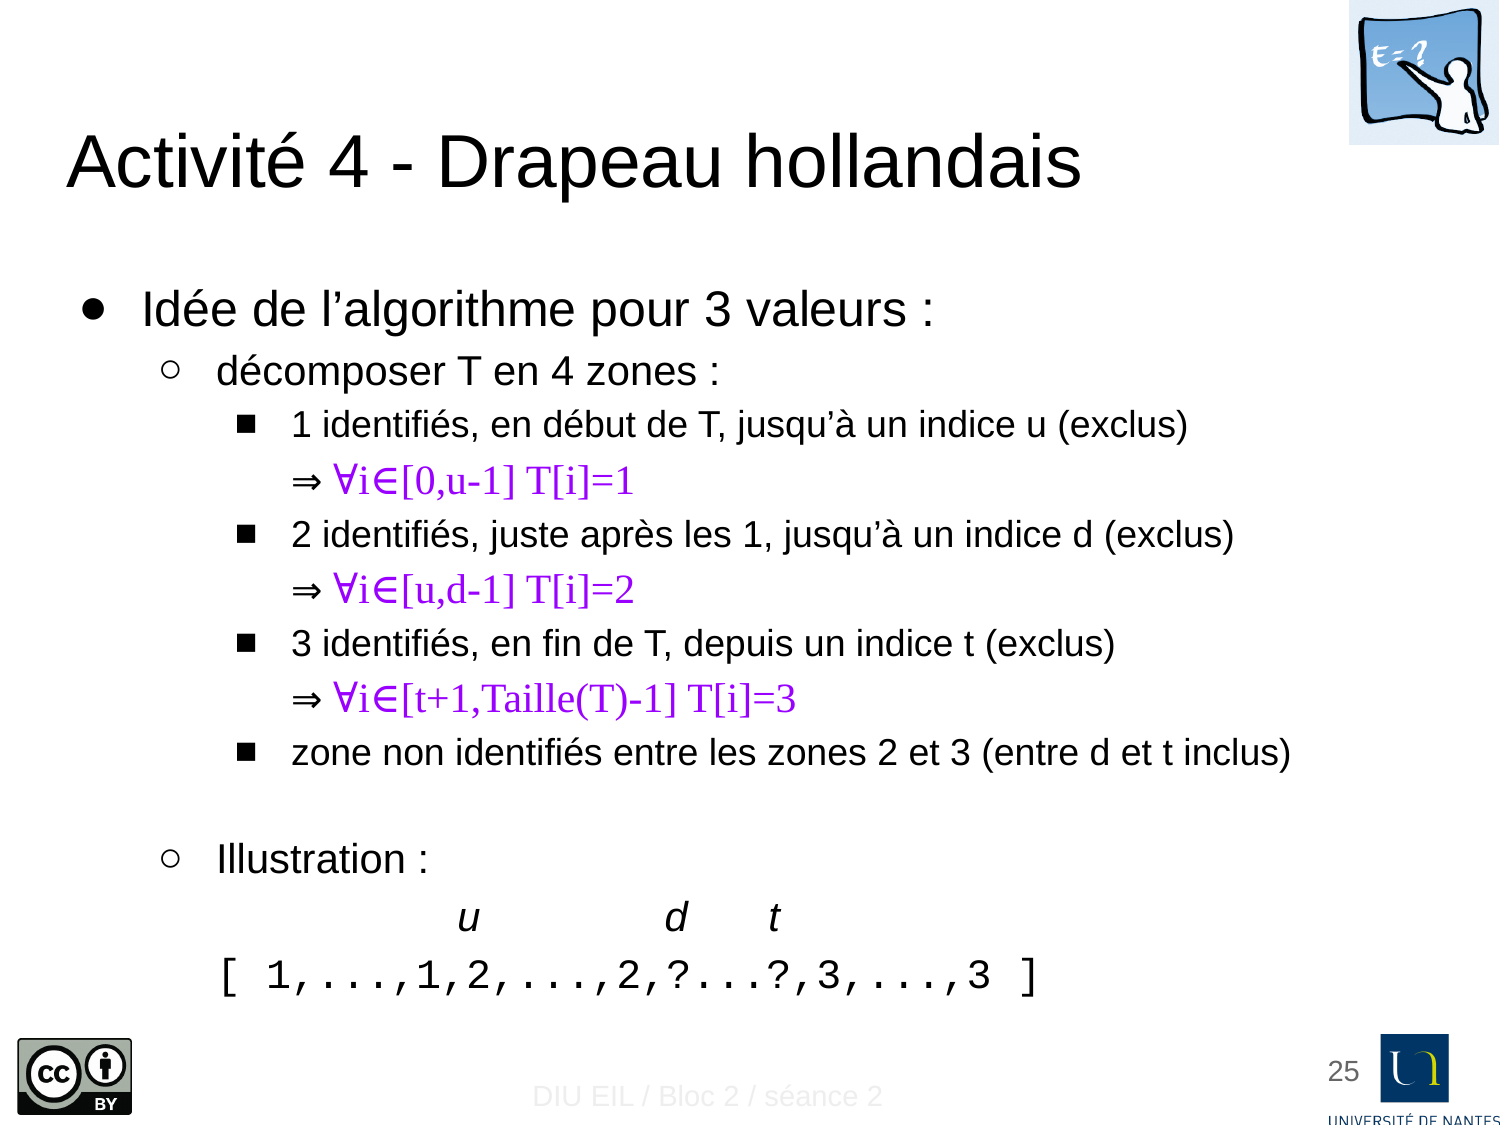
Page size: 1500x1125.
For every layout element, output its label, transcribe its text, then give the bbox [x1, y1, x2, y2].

picture [17, 1038, 132, 1115]
title Activité 4 - Drapeau hollandais [51, 97, 1449, 223]
list Idée de l’algorithme pour 3 valeurs : décomposer T en 4 zones : 1 identifiés, en début de T, jusqu’à un indice u (exclus) ⇒ ∀i∈[0,u-1] T[i]=1 2 identifiés, juste après les 1, jusqu’à un indice d (exclus) ⇒ ∀i∈[u,d-1] T[i]=2 3 identifiés, en fin de T, depuis un indice t (exclus) ⇒ ∀i∈[t+1,Taille(T)-1] T[i]=3 zone non identifiés entre les zones 2 et 3 (entre d et t inclus) Illustration : u d t [ 1,...,1,2,...,2,?...?,3,...,3 ] [51, 252, 1449, 1064]
picture [1349, 0, 1499, 145]
picture [1329, 1034, 1500, 1125]
slide_number <numéro> [1284, 1038, 1375, 1102]
